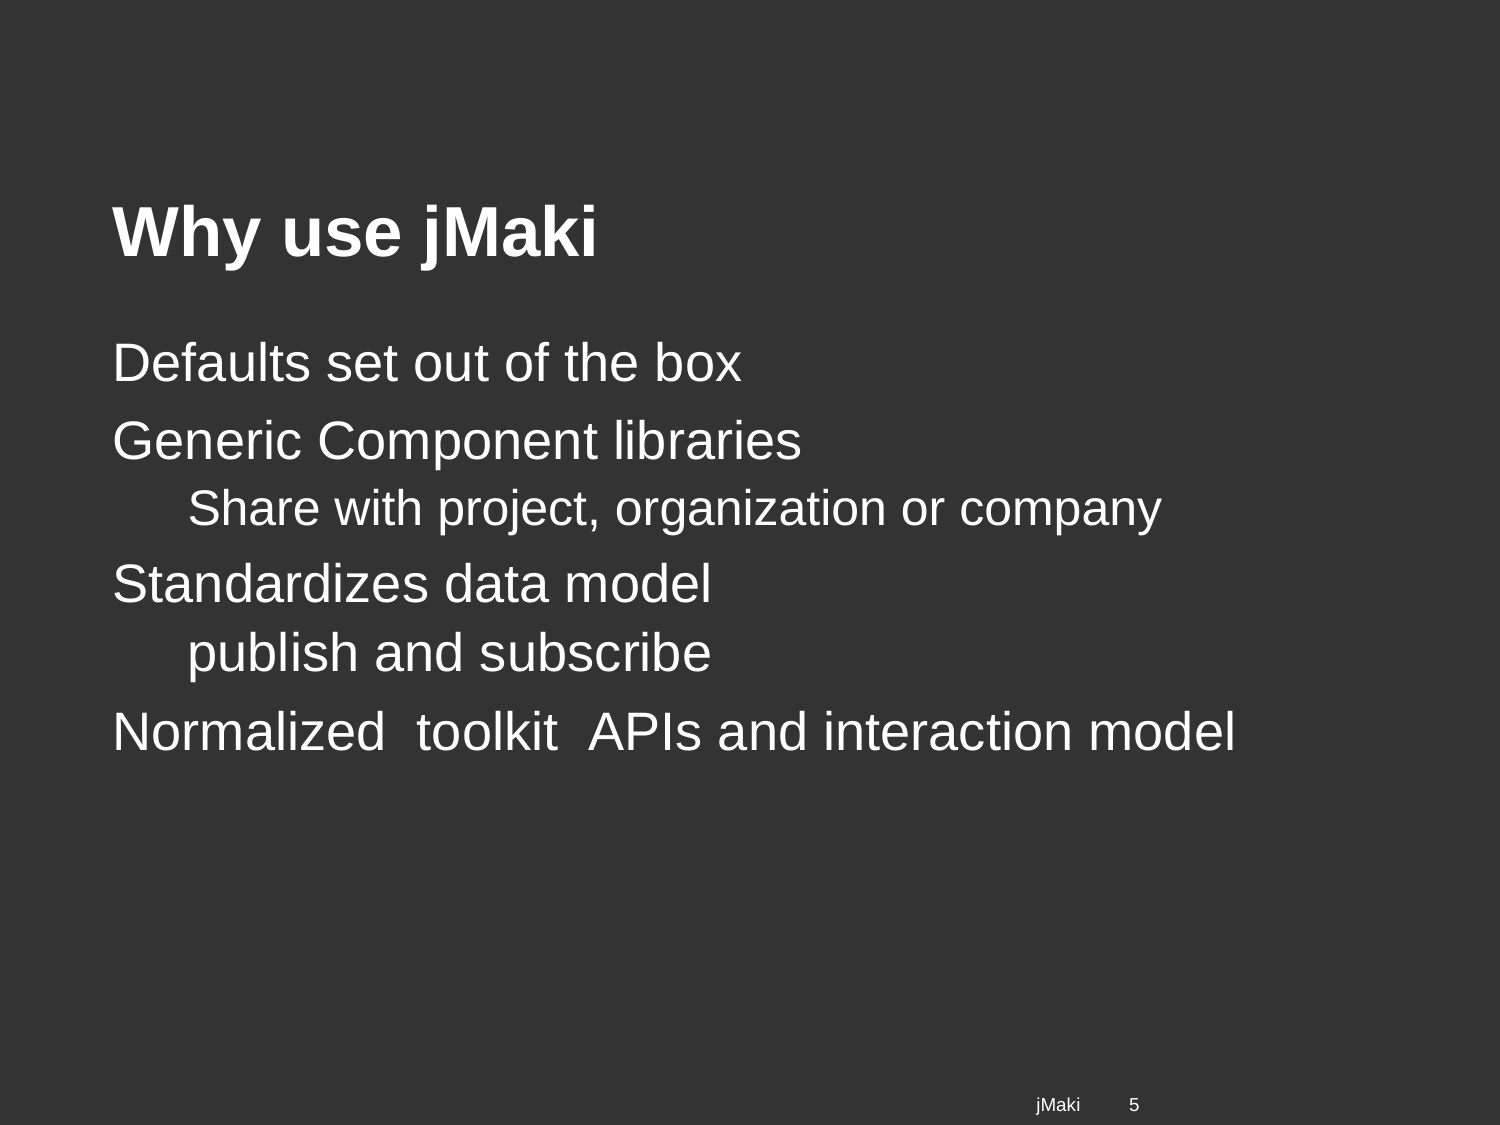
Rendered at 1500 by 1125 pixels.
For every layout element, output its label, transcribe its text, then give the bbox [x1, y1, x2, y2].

list Defaults set out of the box Generic Component libraries Share with project, organization or company Standardizes data model publish and subscribe Normalized toolkit APIs and interaction model [112, 337, 1463, 1030]
title Why use jMaki [112, 119, 1417, 271]
